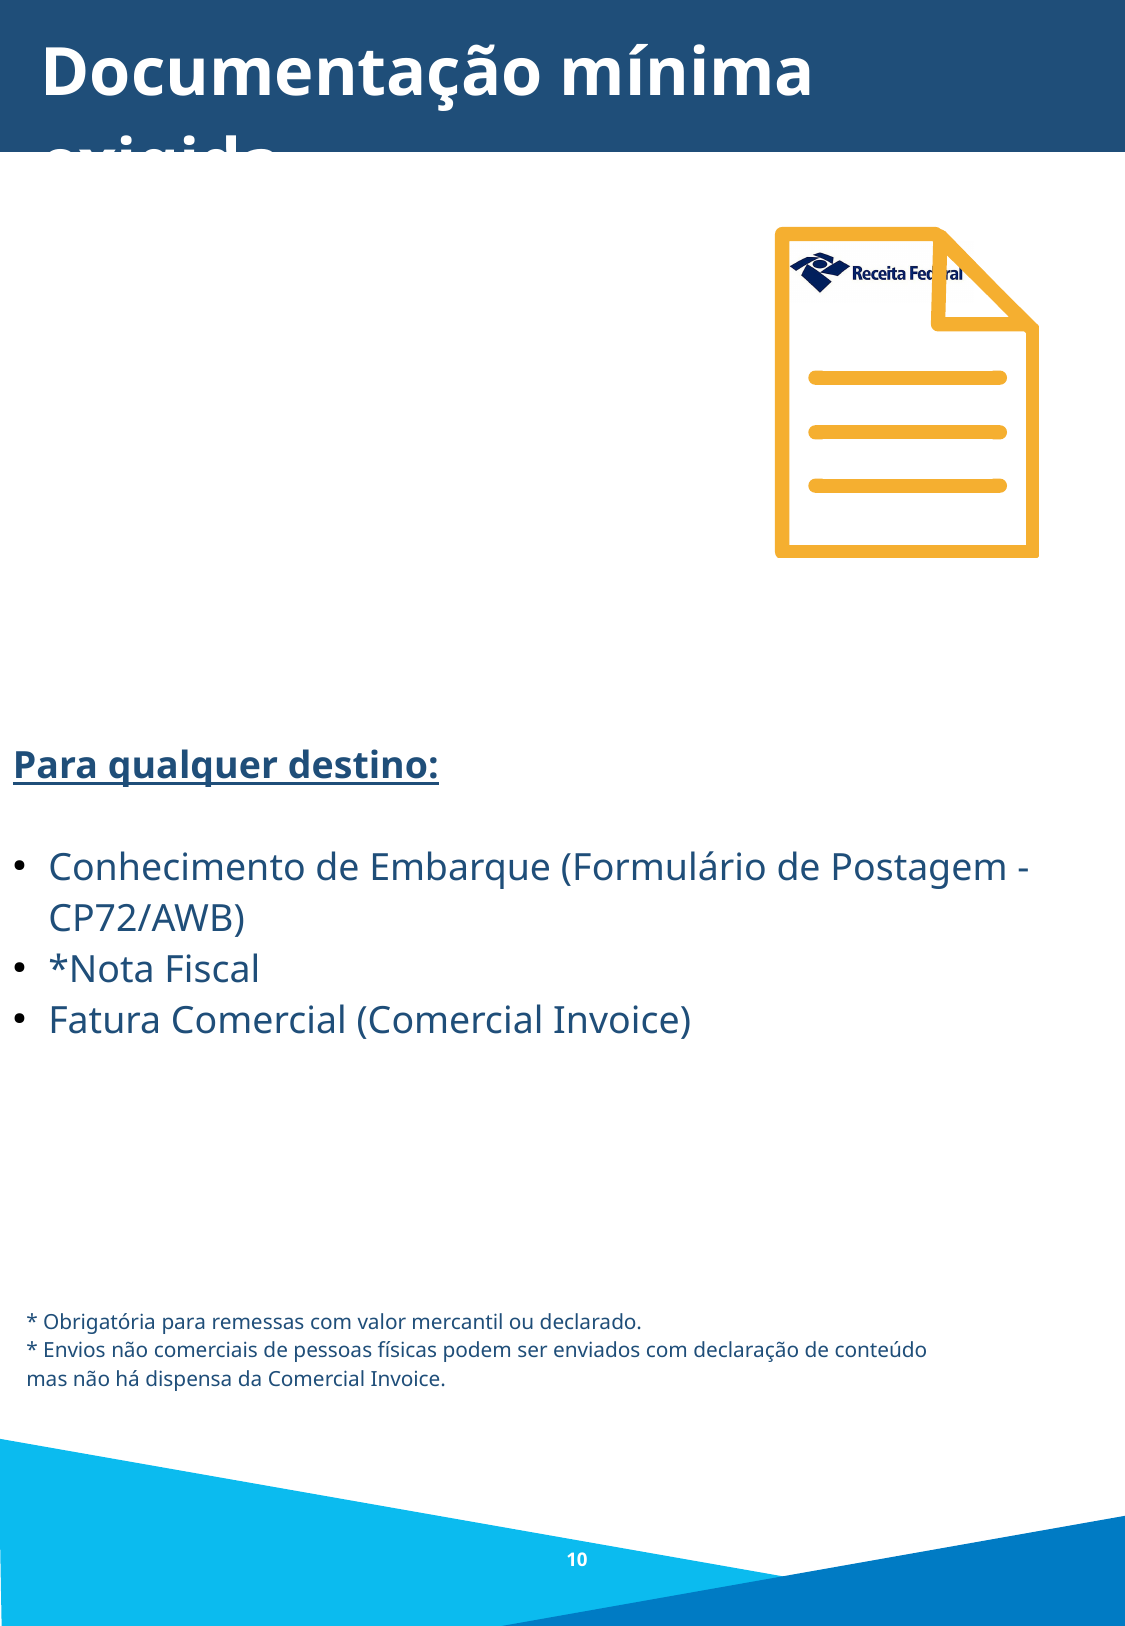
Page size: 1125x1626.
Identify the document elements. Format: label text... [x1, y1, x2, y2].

picture [774, 226, 1039, 558]
text_box [0, 0, 1125, 152]
text_box * Obrigatória para remessas com valor mercantil ou declarado. * Envios não comerciais de pessoas físicas podem ser enviados com declaração de conteúdo mas não há dispensa da Comercial Invoice. [11, 1299, 944, 1433]
text_box Documentação mínima exigida [40, 24, 1059, 219]
text_box <número> [551, 1516, 805, 1604]
text_box Para qualquer destino: Conhecimento de Embarque (Formulário de Postagem -CP72/AWB) *Nota Fiscal Fatura Comercial (Comercial Invoice) [0, 731, 1125, 1625]
